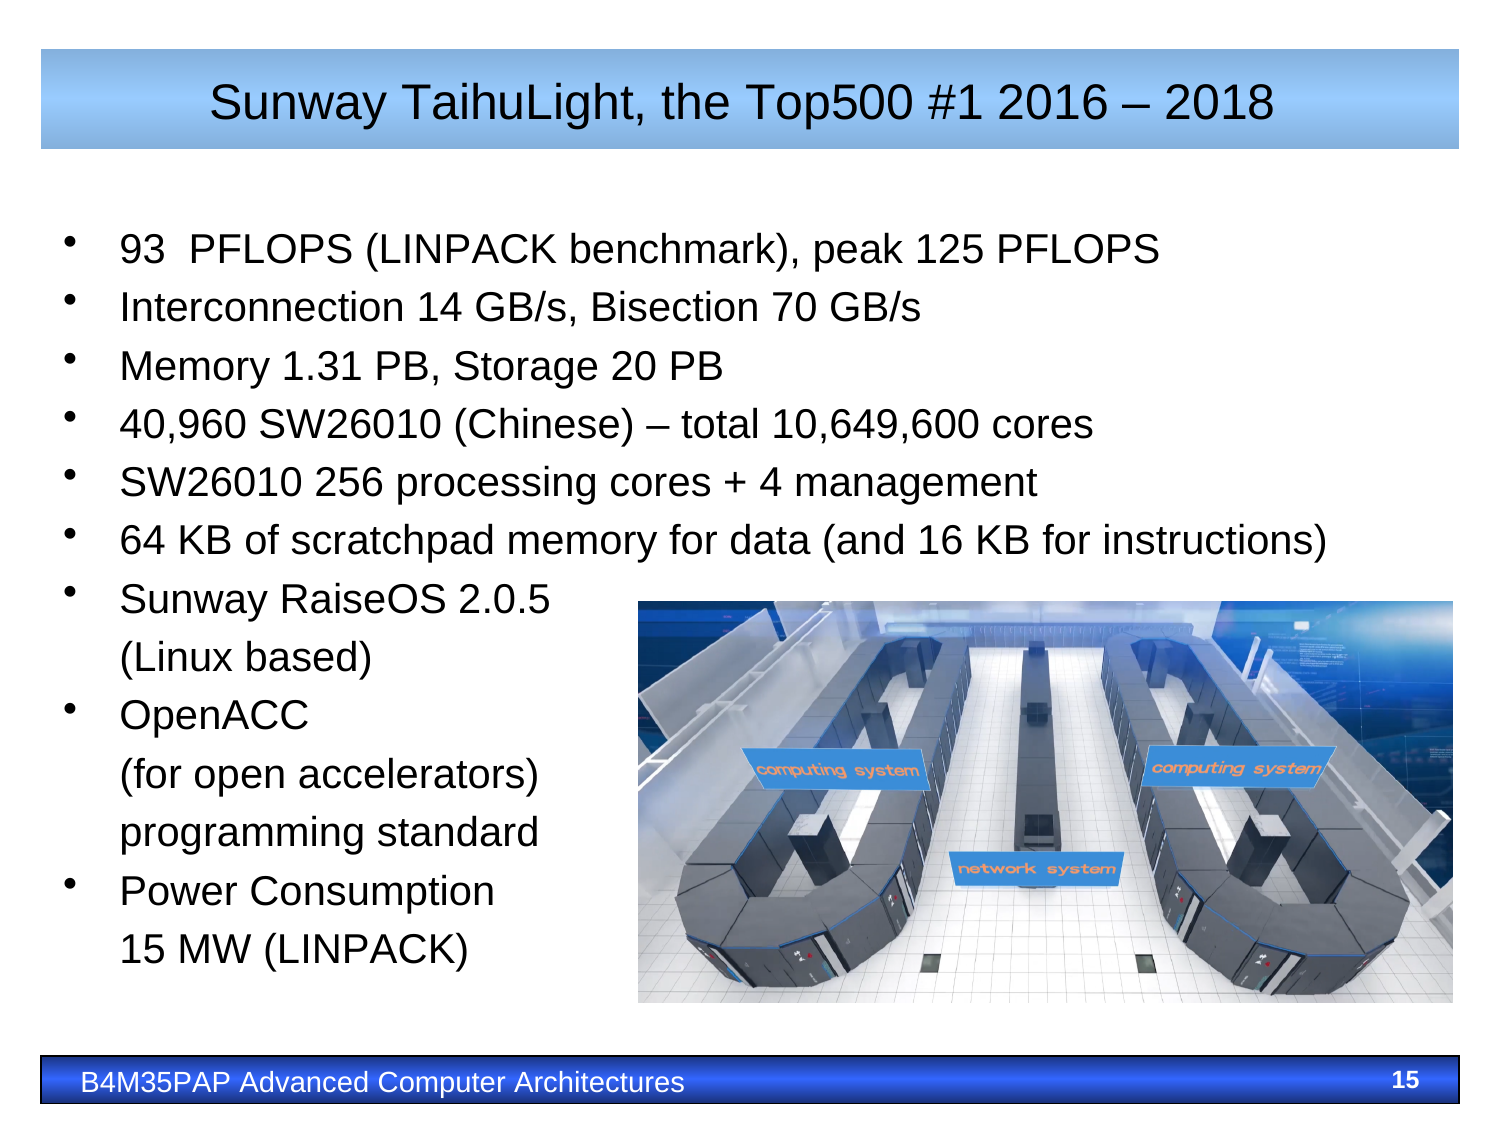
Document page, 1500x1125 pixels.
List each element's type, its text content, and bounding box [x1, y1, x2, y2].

text_box 93 PFLOPS (LINPACK benchmark), peak 125 PFLOPS Interconnection 14 GB/s, Bisection 70 GB/s Memory 1.31 PB, Storage 20 PB 40,960 SW26010 (Chinese) – total 10,649,600 cores SW26010 256 processing cores + 4 management 64 KB of scratchpad memory for data (and 16 KB for instructions) Sunway RaiseOS 2.0.5 (Linux based) OpenACC (for open accelerators) programming standard Power Consumption 15 MW (LINPACK) [48, 155, 1412, 798]
picture [638, 601, 1453, 1003]
title Sunway TaihuLight, the Top500 #1 2016 – 2018 [41, 49, 1459, 149]
